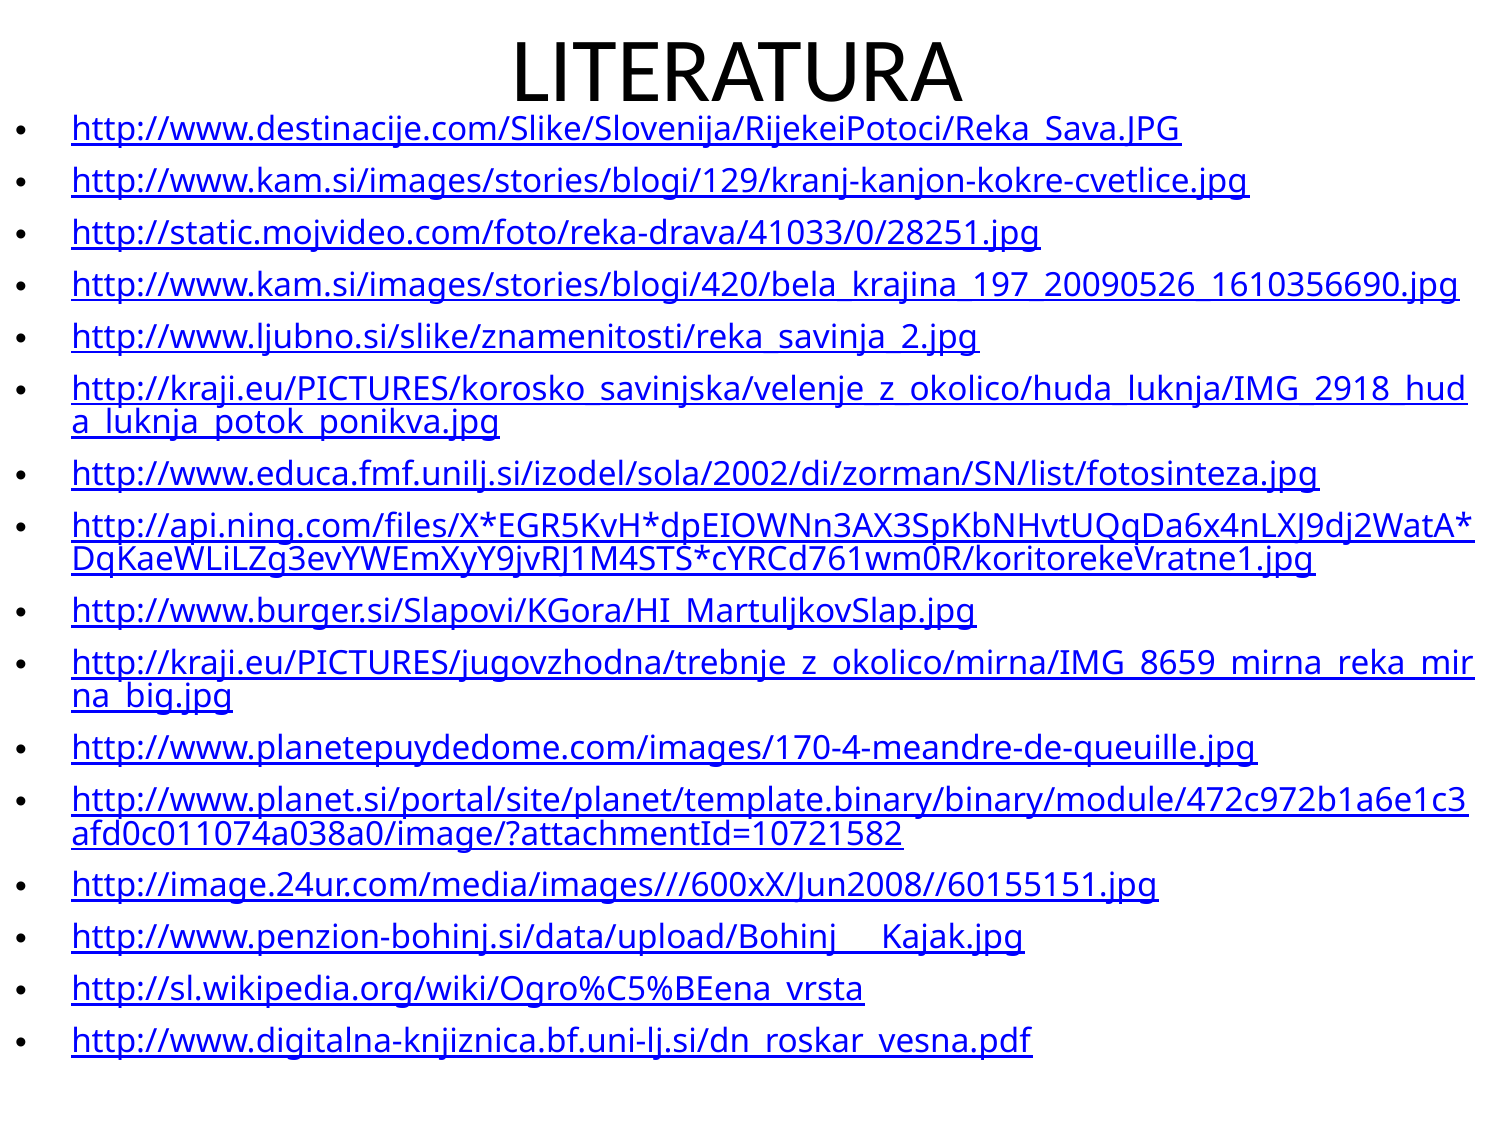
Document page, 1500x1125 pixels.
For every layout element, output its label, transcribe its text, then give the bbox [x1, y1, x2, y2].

title LITERATURA [62, 0, 1413, 99]
list http://www.destinacije.com/Slike/Slovenija/RijekeiPotoci/Reka_Sava.JPG http://www.kam.si/images/stories/blogi/129/kranj-kanjon-kokre-cvetlice.jpg http://static.mojvideo.com/foto/reka-drava/41033/0/28251.jpg http://www.kam.si/images/stories/blogi/420/bela_krajina_197_20090526_1610356690.jpg http://www.ljubno.si/slike/znamenitosti/reka_savinja_2.jpg http://kraji.eu/PICTURES/korosko_savinjska/velenje_z_okolico/huda_luknja/IMG_2918_huda_luknja_potok_ponikva.jpg http://www.educa.fmf.unilj.si/izodel/sola/2002/di/zorman/SN/list/fotosinteza.jpg http://api.ning.com/files/X*EGR5KvH*dpEIOWNn3AX3SpKbNHvtUQqDa6x4nLXJ9dj2WatA*DqKaeWLiLZg3evYWEmXyY9jvRJ1M4STS*cYRCd761wm0R/koritorekeVratne1.jpg http://www.burger.si/Slapovi/KGora/HI_MartuljkovSlap.jpg http://kraji.eu/PICTURES/jugovzhodna/trebnje_z_okolico/mirna/IMG_8659_mirna_reka_mirna_big.jpg http://www.planetepuydedome.com/images/170-4-meandre-de-queuille.jpg http://www.planet.si/portal/site/planet/template.binary/binary/module/472c972b1a6e1c3afd0c011074a038a0/image/?attachmentId=10721582 http://image.24ur.com/media/images///600xX/Jun2008//60155151.jpg http://www.penzion-bohinj.si/data/upload/Bohinj___Kajak.jpg http://sl.wikipedia.org/wiki/Ogro%C5%BEena_vrsta http://www.digitalna-knjiznica.bf.uni-lj.si/dn_roskar_vesna.pdf [0, 99, 1500, 1125]
